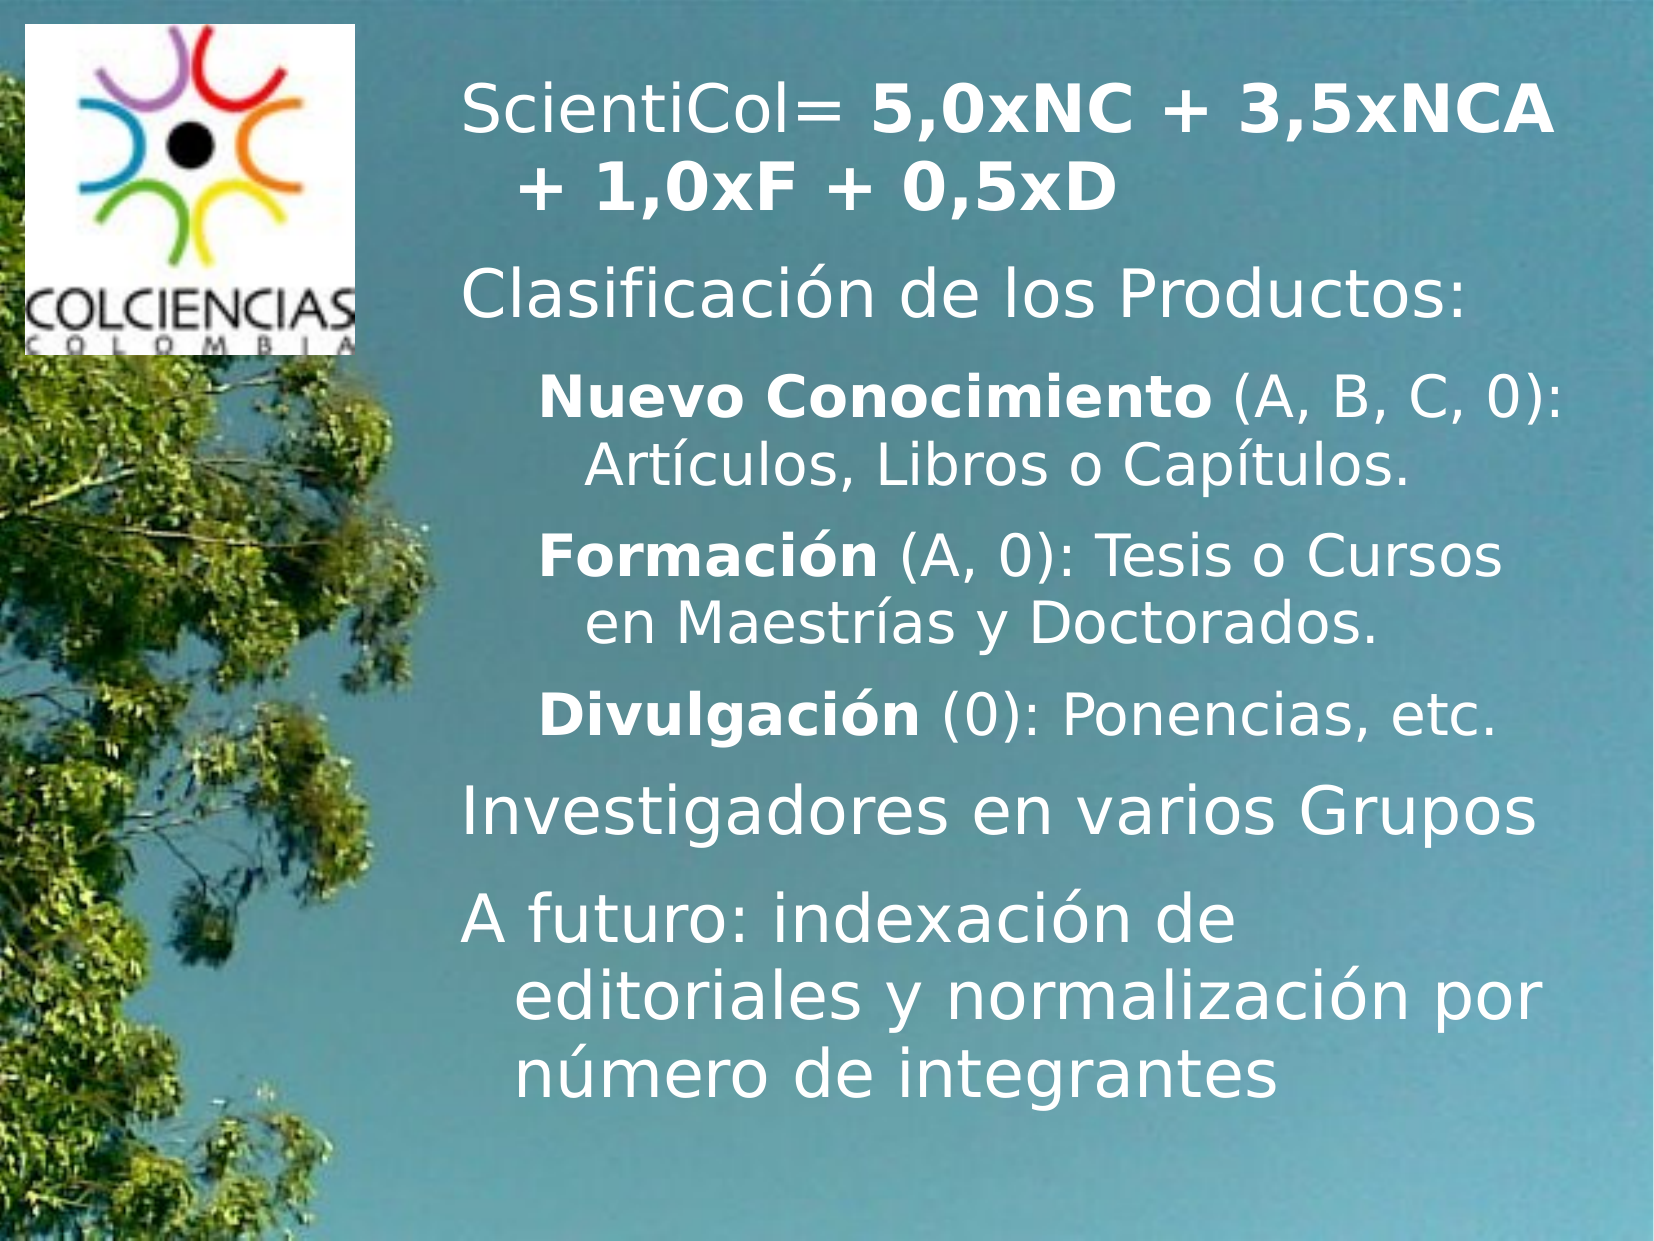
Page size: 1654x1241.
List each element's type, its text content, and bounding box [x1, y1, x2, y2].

picture [0, 0, 1654, 1241]
list ScientiCol= 5,0xNC + 3,5xNCA + 1,0xF + 0,5xD Clasificación de los Productos: Nuevo Conocimiento (A, B, C, 0): Artículos, Libros o Capítulos. Formación (A, 0): Tesis o Cursos en Maestrías y Doctorados. Divulgación (0): Ponencias, etc. Investigadores en varios Grupos A futuro: indexación de editoriales y normalización por número de integrantes [442, 70, 1571, 1192]
